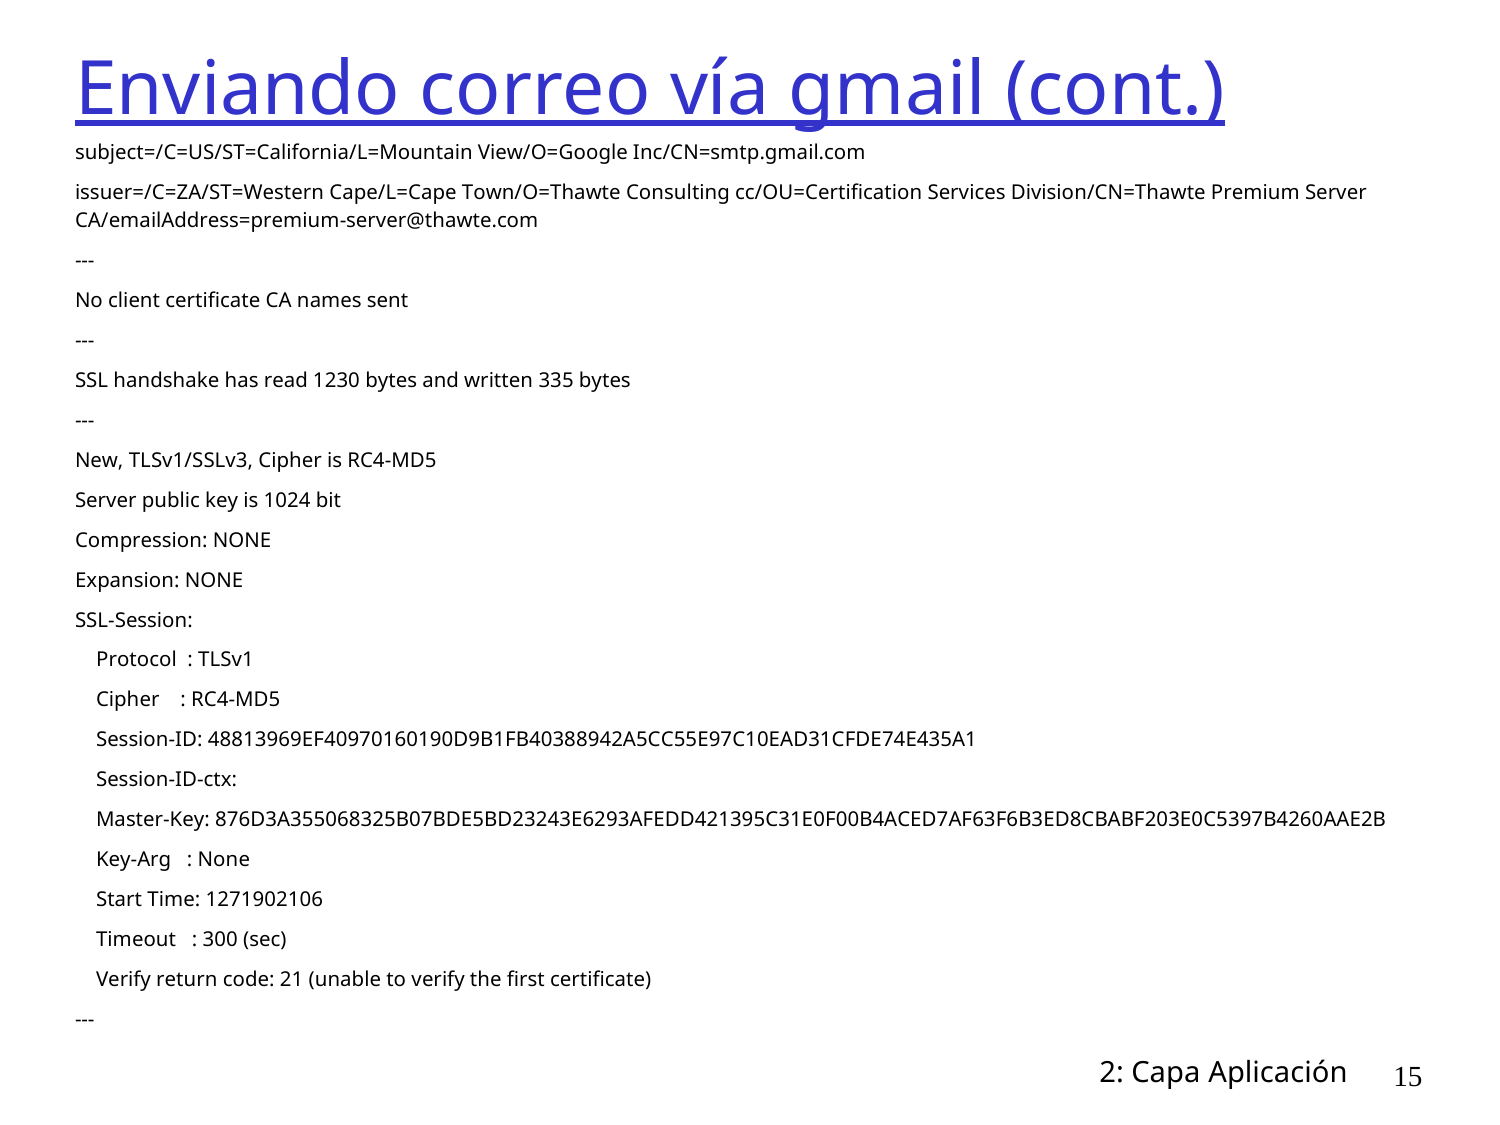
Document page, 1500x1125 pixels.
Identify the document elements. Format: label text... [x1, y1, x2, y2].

title Enviando correo vía gmail (cont.) [75, 30, 1426, 137]
list subject=/C=US/ST=California/L=Mountain View/O=Google Inc/CN=smtp.gmail.com issuer=/C=ZA/ST=Western Cape/L=Cape Town/O=Thawte Consulting cc/OU=Certification Services Division/CN=Thawte Premium Server CA/emailAddress=premium-server@thawte.com --- No client certificate CA names sent --- SSL handshake has read 1230 bytes and written 335 bytes --- New, TLSv1/SSLv3, Cipher is RC4-MD5 Server public key is 1024 bit Compression: NONE Expansion: NONE SSL-Session: Protocol : TLSv1 Cipher : RC4-MD5 Session-ID: 48813969EF40970160190D9B1FB40388942A5CC55E97C10EAD31CFDE74E435A1 Session-ID-ctx: Master-Key: 876D3A355068325B07BDE5BD23243E6293AFEDD421395C31E0F00B4ACED7AF63F6B3ED8CBABF203E0C5397B4260AAE2B Key-Arg : None Start Time: 1271902106 Timeout : 300 (sec) Verify return code: 21 (unable to verify the first certificate) --- [75, 137, 1426, 1034]
